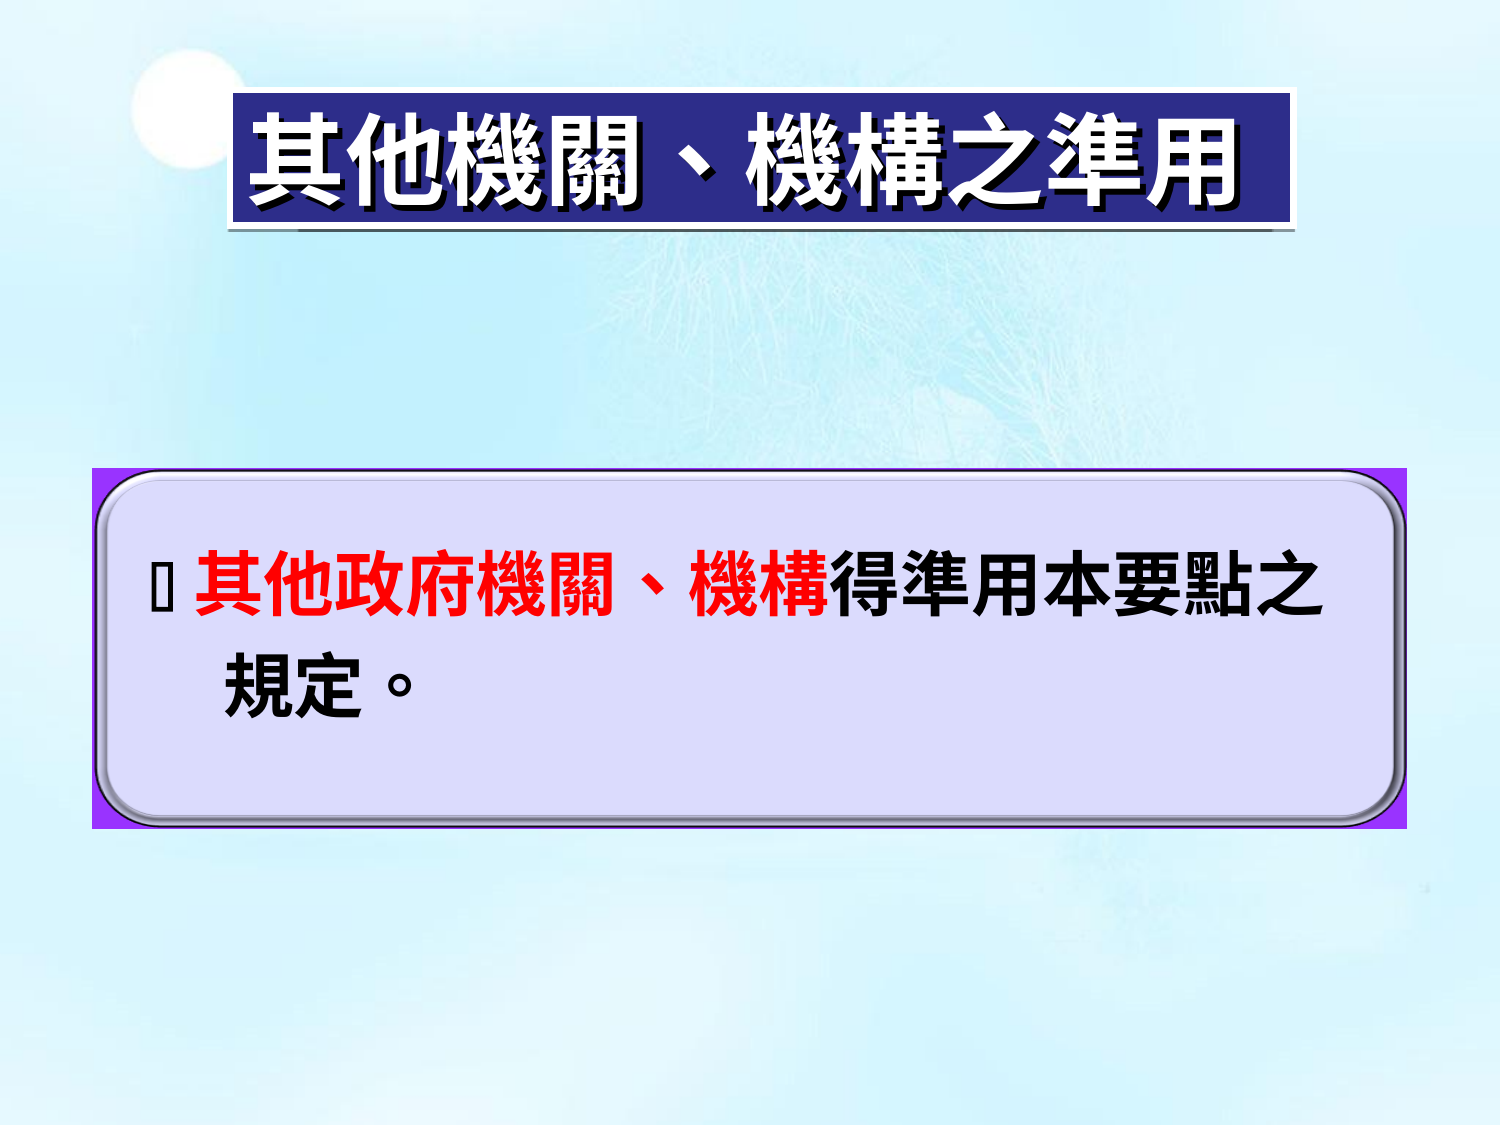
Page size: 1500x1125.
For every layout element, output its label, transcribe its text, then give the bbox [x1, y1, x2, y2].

text_box 其他政府機關、機構得準用本要點之規定。 [135, 515, 1341, 820]
text_box 其他機關、機構之準用 [230, 90, 1294, 226]
picture [0, 0, 1500, 1125]
